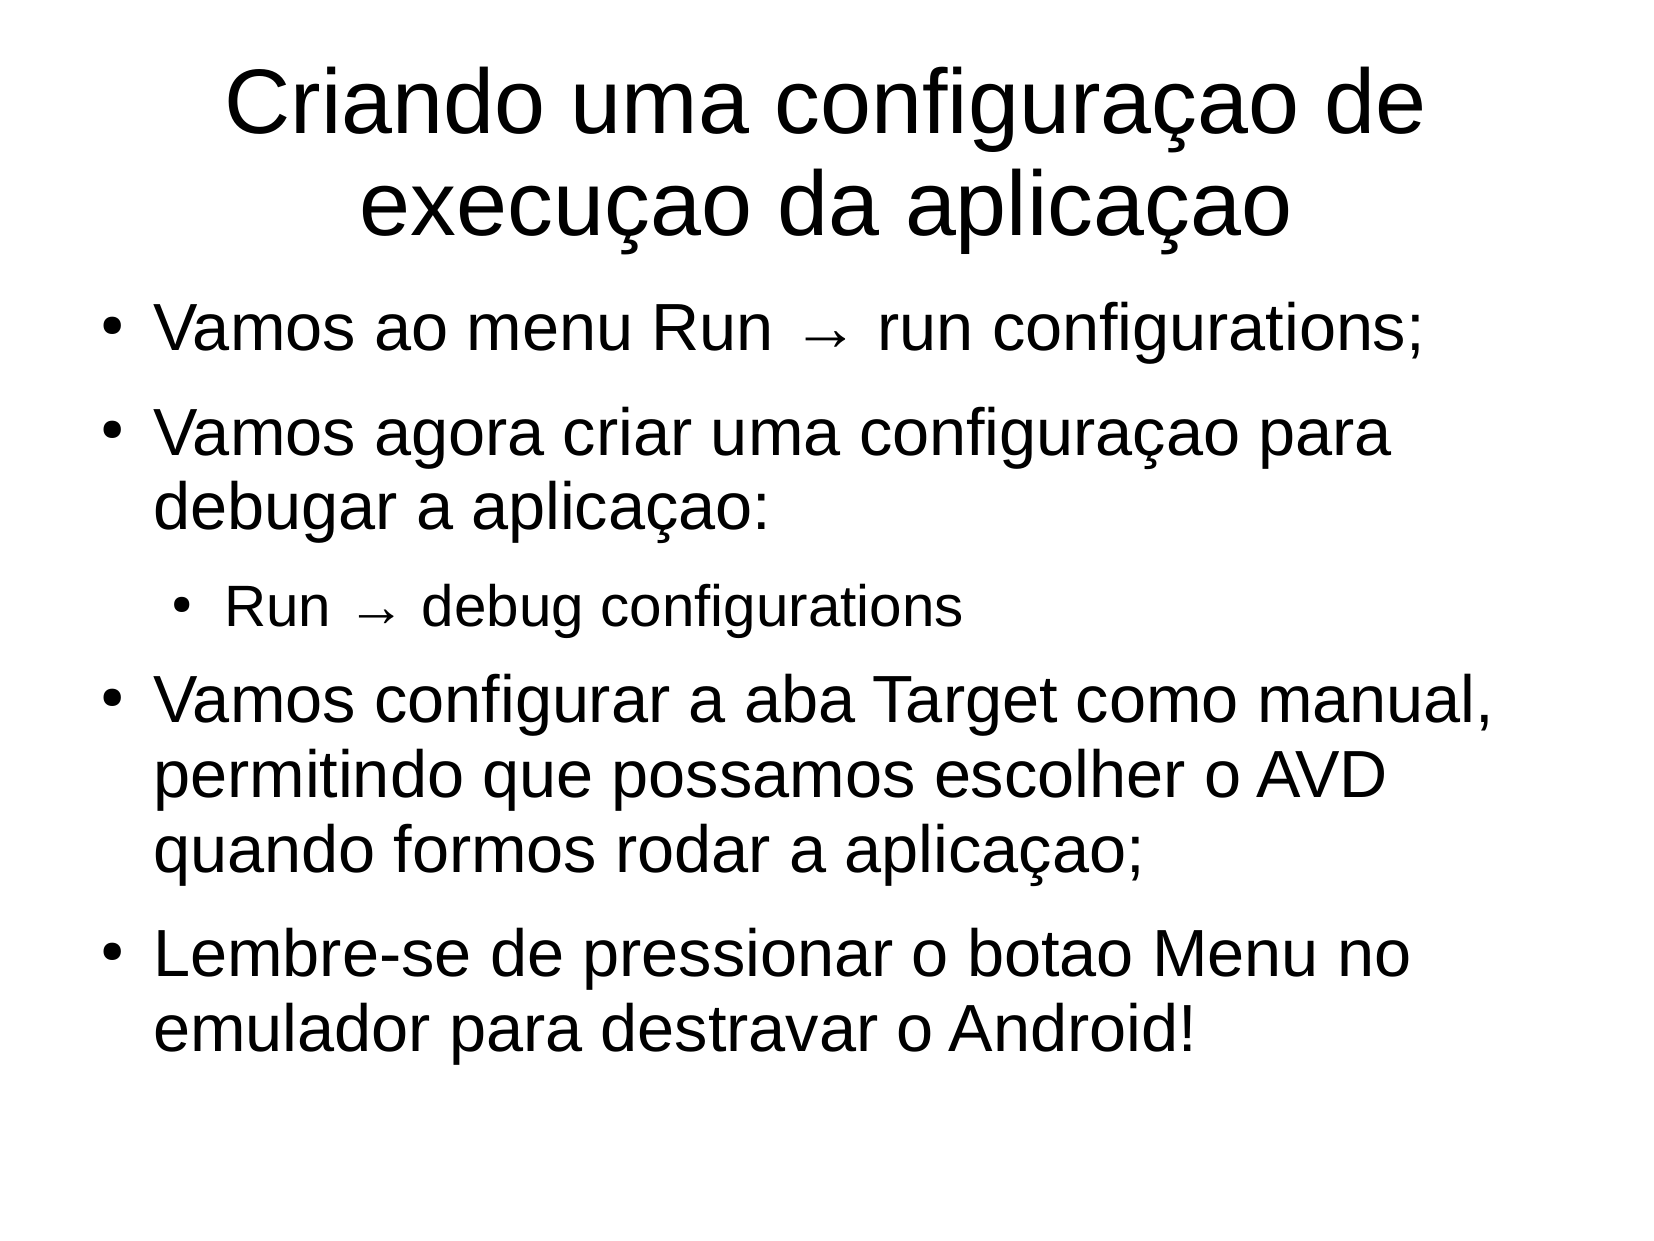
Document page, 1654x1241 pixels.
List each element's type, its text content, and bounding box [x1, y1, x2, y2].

list Vamos ao menu Run → run configurations; Vamos agora criar uma configuraçao para debugar a aplicaçao: Run → debug configurations Vamos configurar a aba Target como manual, permitindo que possamos escolher o AVD quando formos rodar a aplicaçao; Lembre-se de pressionar o botao Menu no emulador para destravar o Android! [82, 290, 1571, 1109]
title Criando uma configuraçao de execuçao da aplicaçao [82, 49, 1571, 257]
